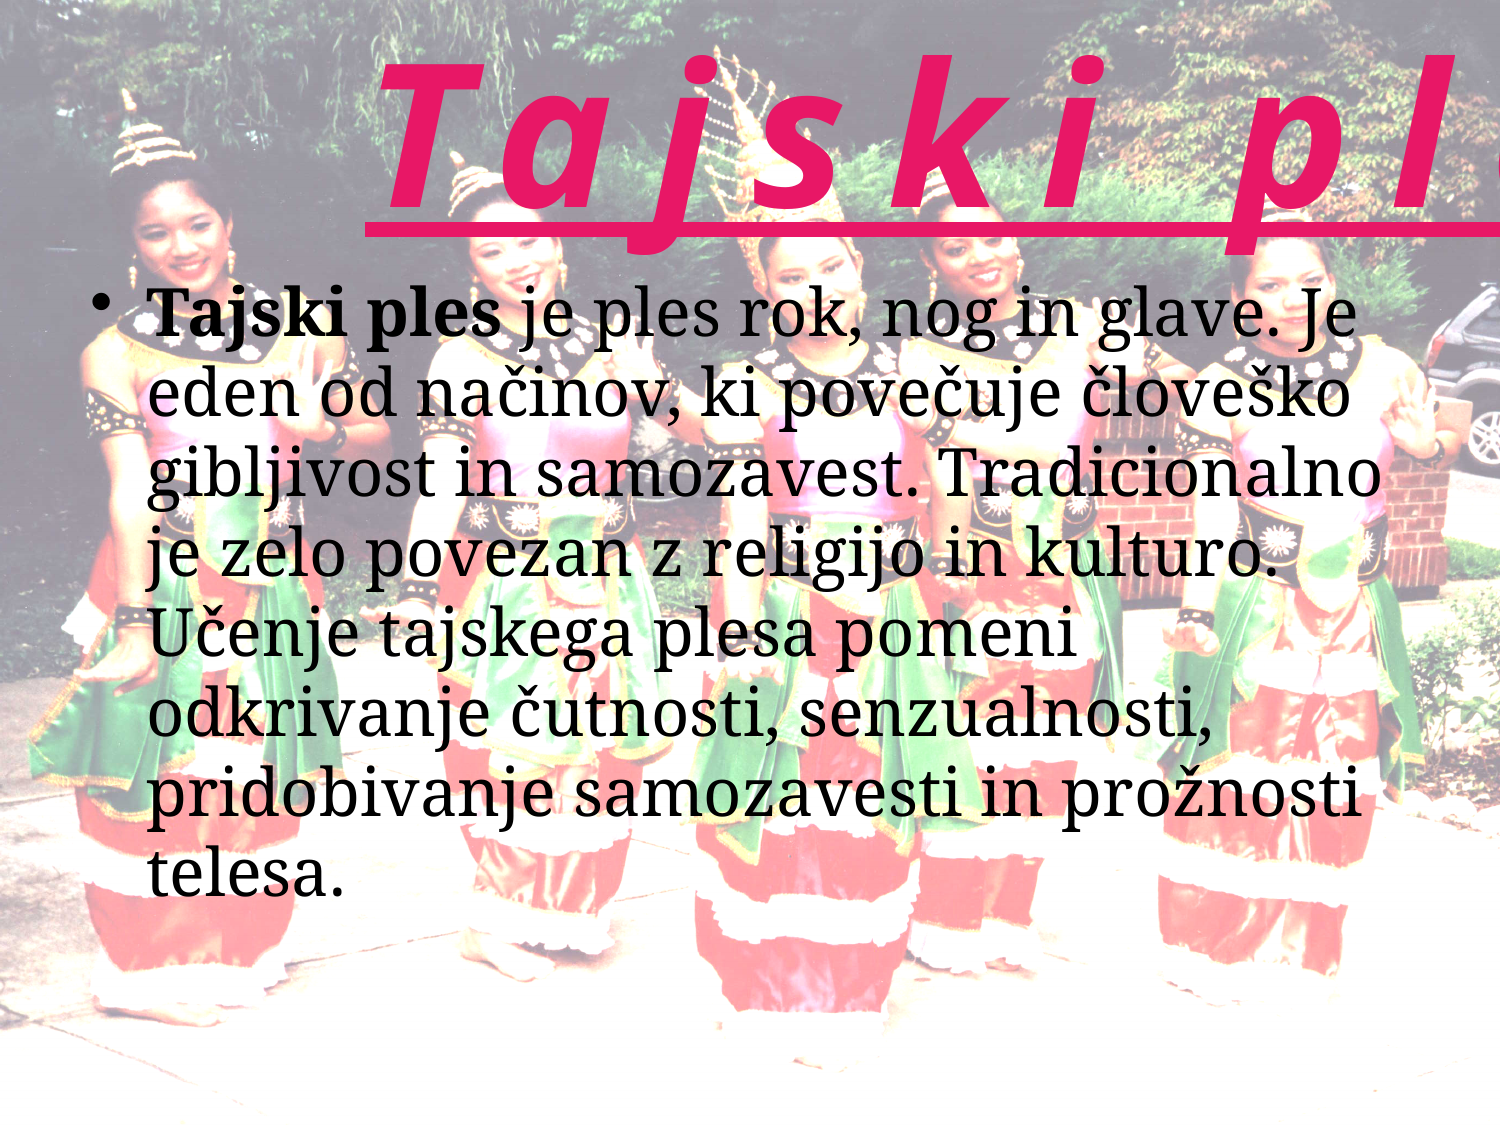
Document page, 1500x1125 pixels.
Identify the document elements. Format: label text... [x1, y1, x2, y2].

text_box Tajski ples [349, 0, 1038, 288]
list Tajski ples je ples rok, nog in glave. Je eden od načinov, ki povečuje človeško gibljivost in samozavest. Tradicionalno je zelo povezan z religijo in kulturo. Učenje tajskega plesa pomeni odkrivanje čutnosti, senzualnosti, pridobivanje samozavesti in prožnosti telesa. [75, 262, 1425, 1005]
picture [1272, 120, 1311, 185]
picture [1038, 0, 1500, 222]
picture [0, 0, 1500, 1125]
